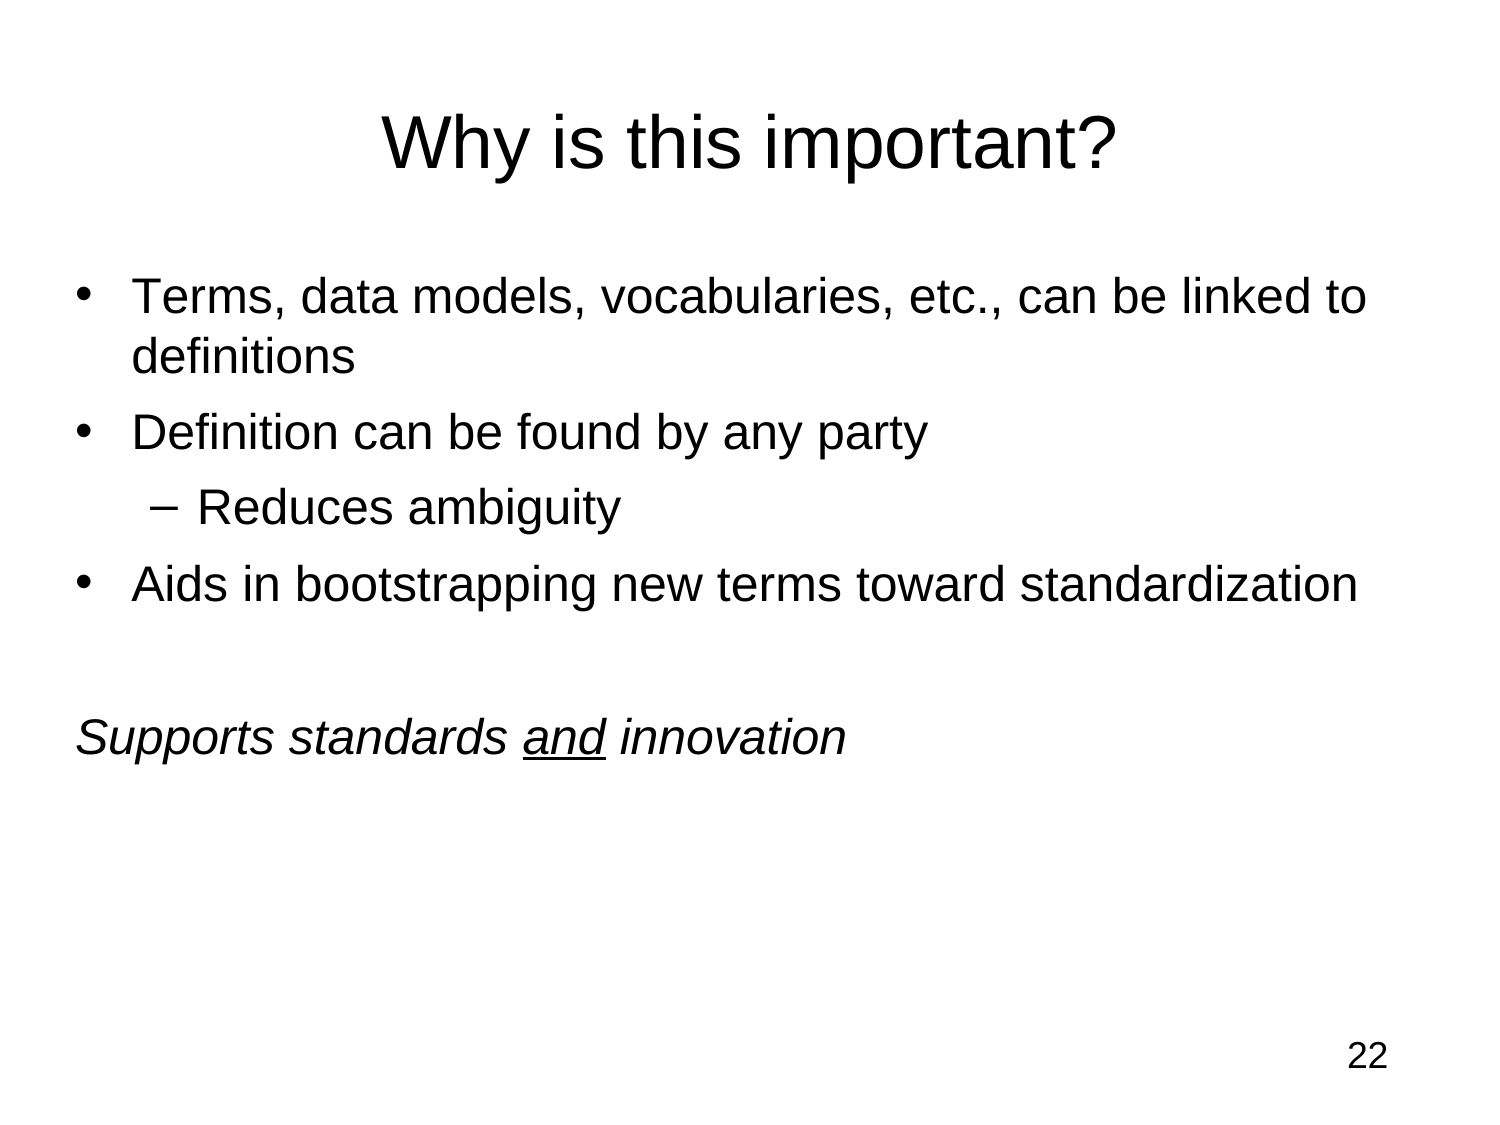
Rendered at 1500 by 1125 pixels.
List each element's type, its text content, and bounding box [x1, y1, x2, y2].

list Terms, data models, vocabularies, etc., can be linked to definitions Definition can be found by any party Reduces ambiguity Aids in bootstrapping new terms toward standardization Supports standards and innovation [75, 263, 1395, 916]
title Why is this important? [75, 44, 1425, 233]
